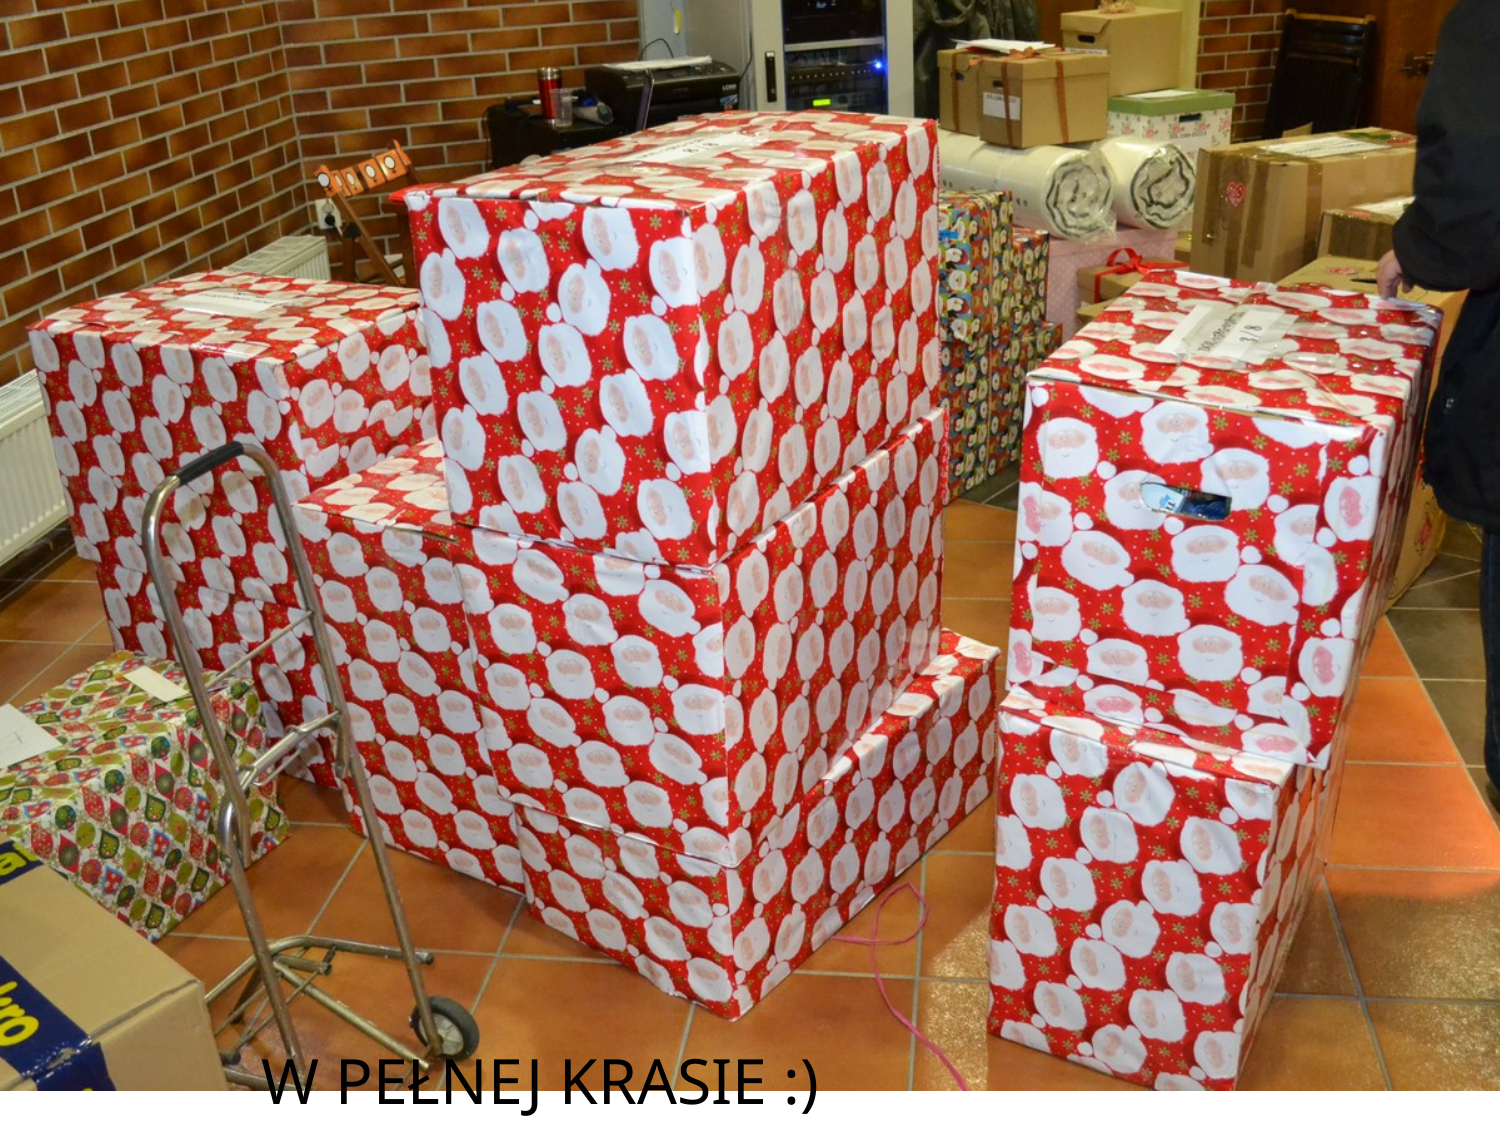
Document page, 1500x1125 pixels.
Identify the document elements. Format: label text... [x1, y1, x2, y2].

picture [0, 0, 1500, 1091]
text_box W PEŁNEJ KRASIE :) [246, 1034, 988, 1125]
